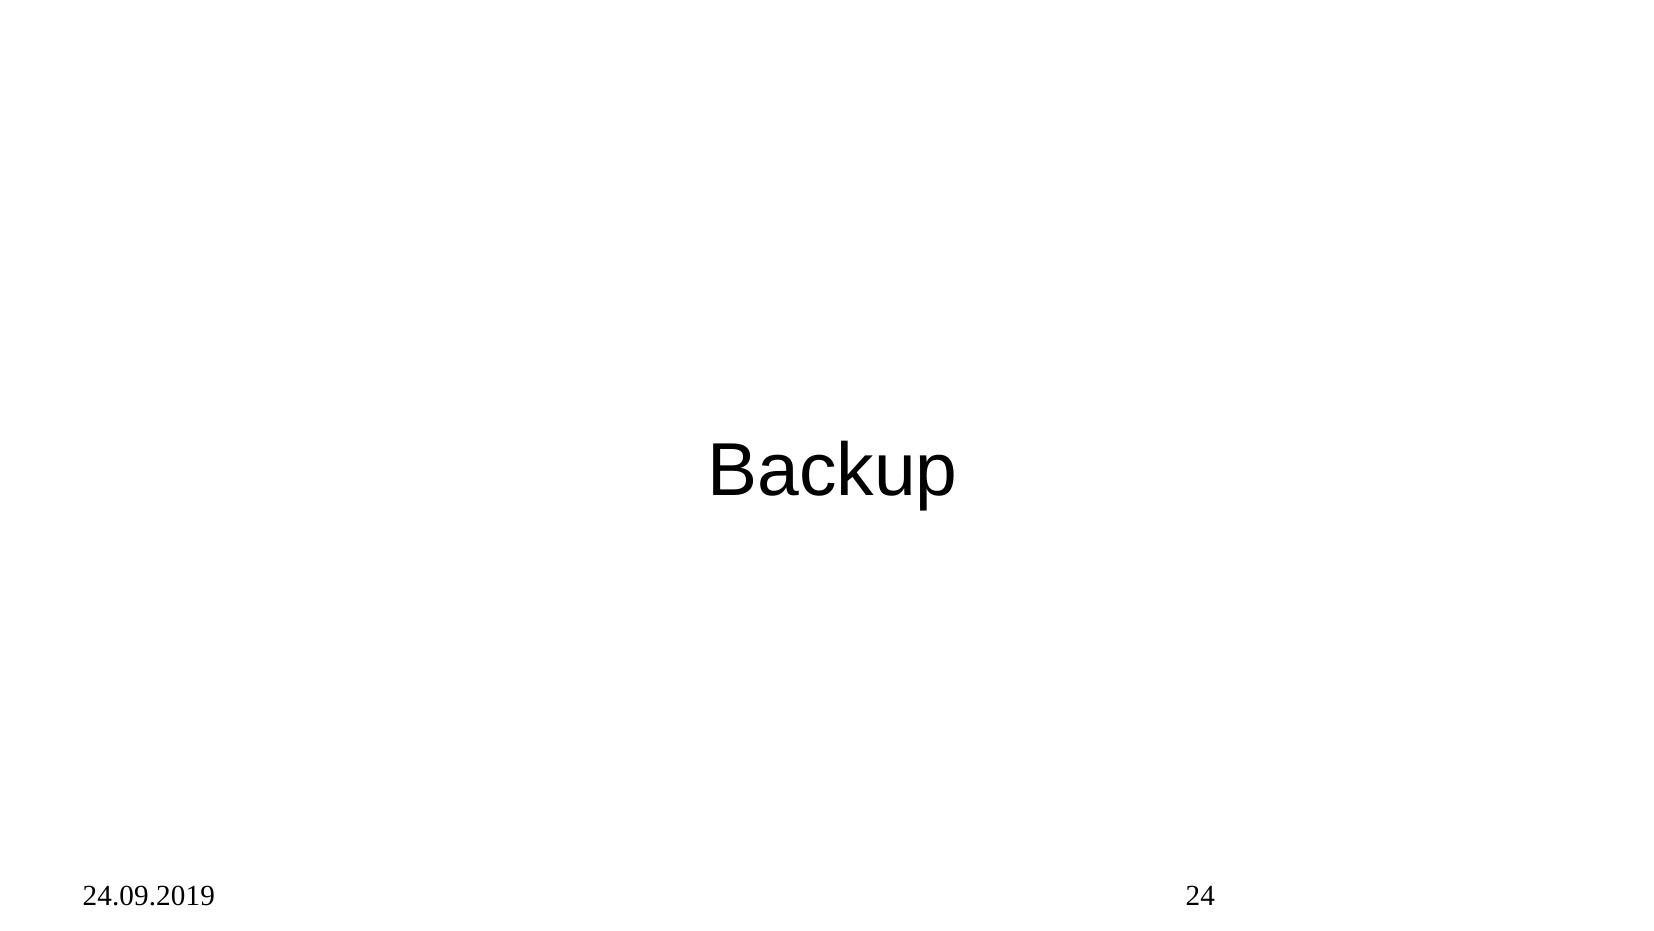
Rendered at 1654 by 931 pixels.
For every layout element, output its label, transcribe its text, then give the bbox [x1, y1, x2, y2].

text_box 24.09.2019 [82, 847, 468, 912]
text_box [1185, 847, 1571, 912]
title Backup [129, 376, 1536, 554]
